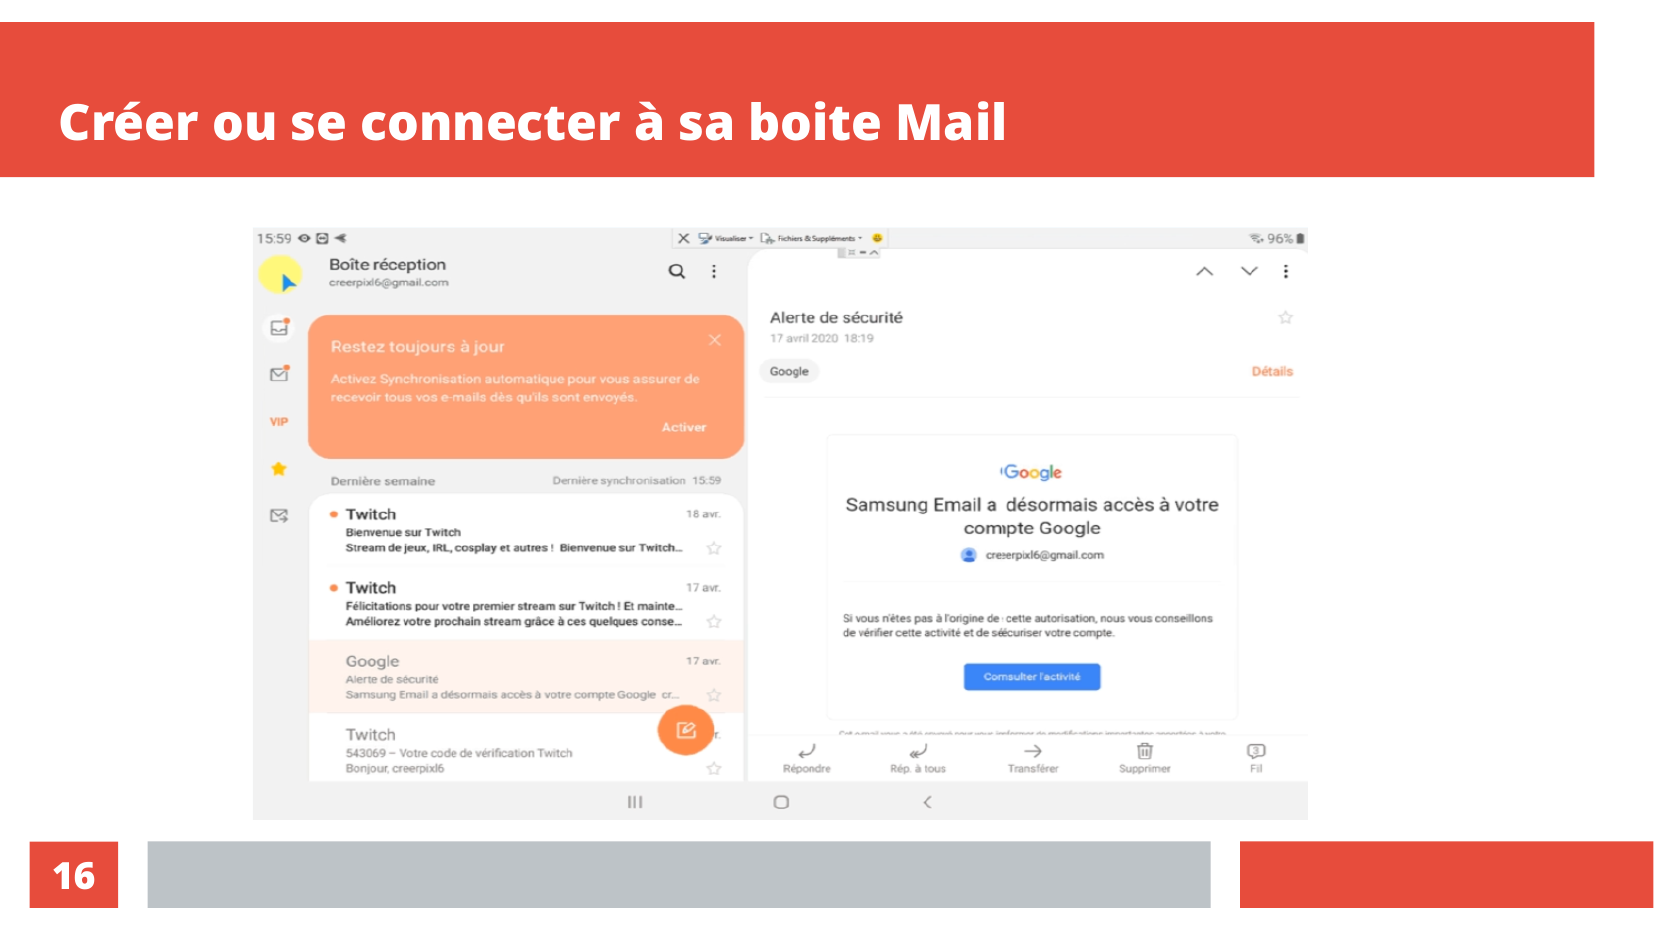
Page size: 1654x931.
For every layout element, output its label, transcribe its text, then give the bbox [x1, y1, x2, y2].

title Créer ou se connecter à sa boite Mail [59, 44, 1595, 156]
picture [252, 227, 1308, 820]
